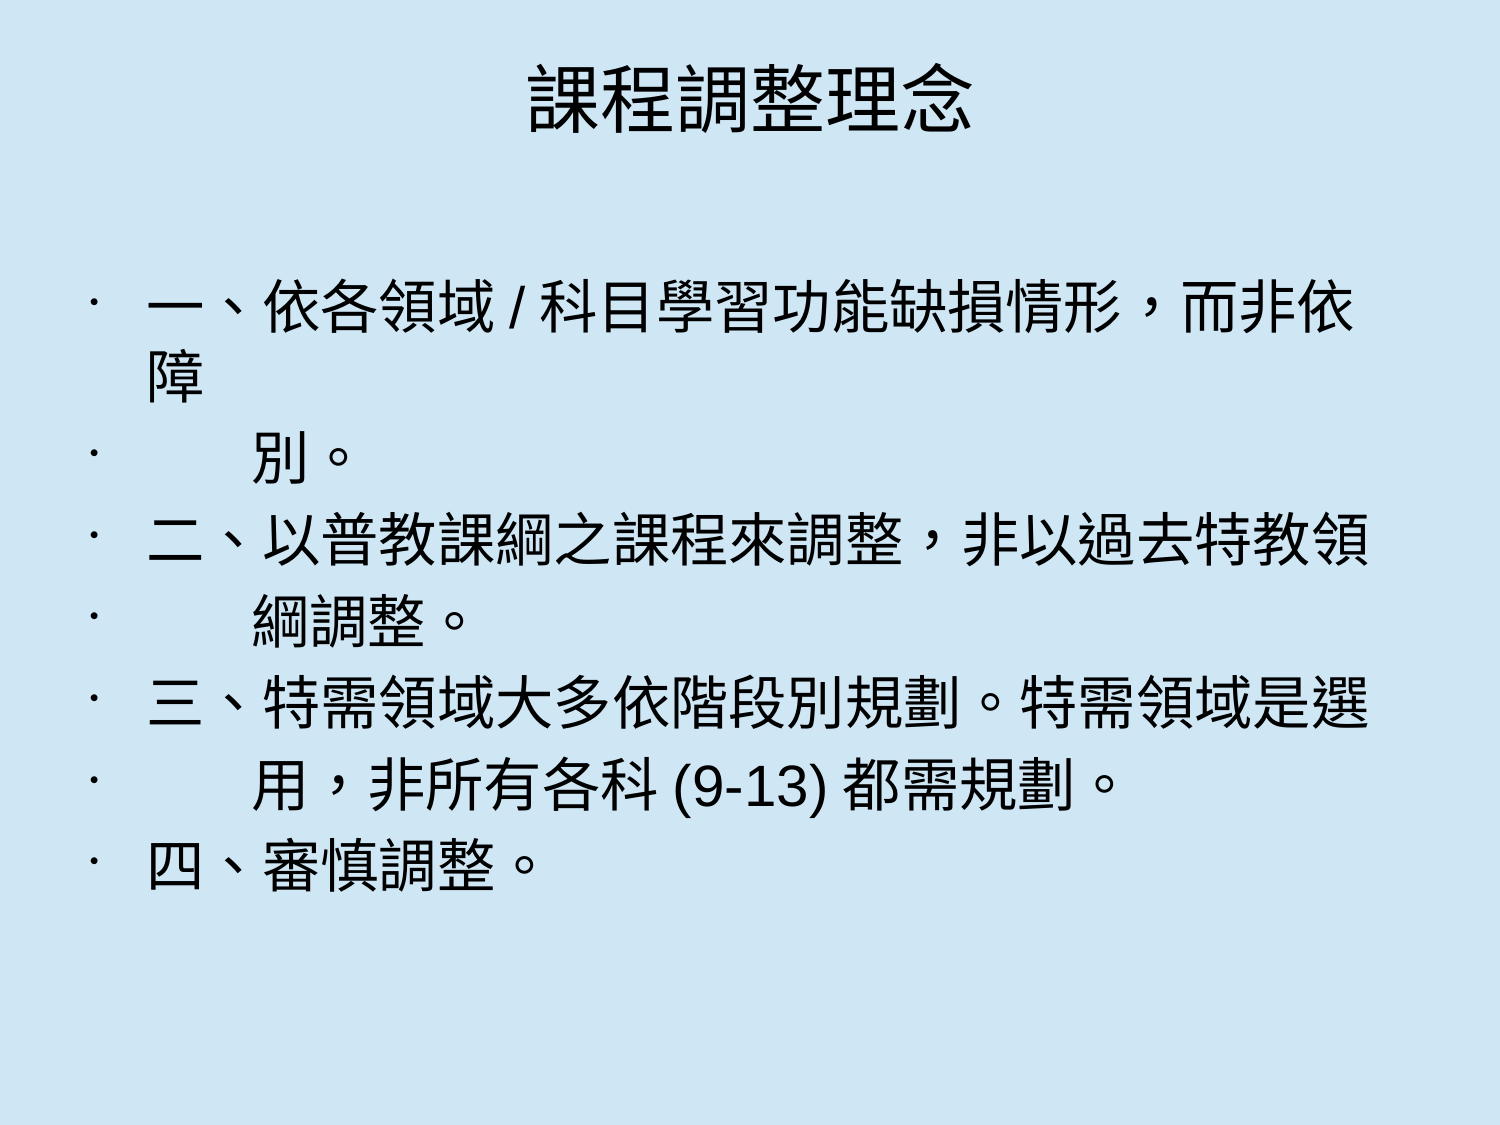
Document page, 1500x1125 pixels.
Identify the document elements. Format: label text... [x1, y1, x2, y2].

list 一、依各領域/科目學習功能缺損情形，而非依障 別。 二、以普教課綱之課程來調整，非以過去特教領 綱調整。 三、特需領域大多依階段別規劃。特需領域是選 用，非所有各科(9-13)都需規劃。 四、審慎調整。 [75, 262, 1425, 1005]
title 課程調整理念 [75, 45, 1425, 233]
